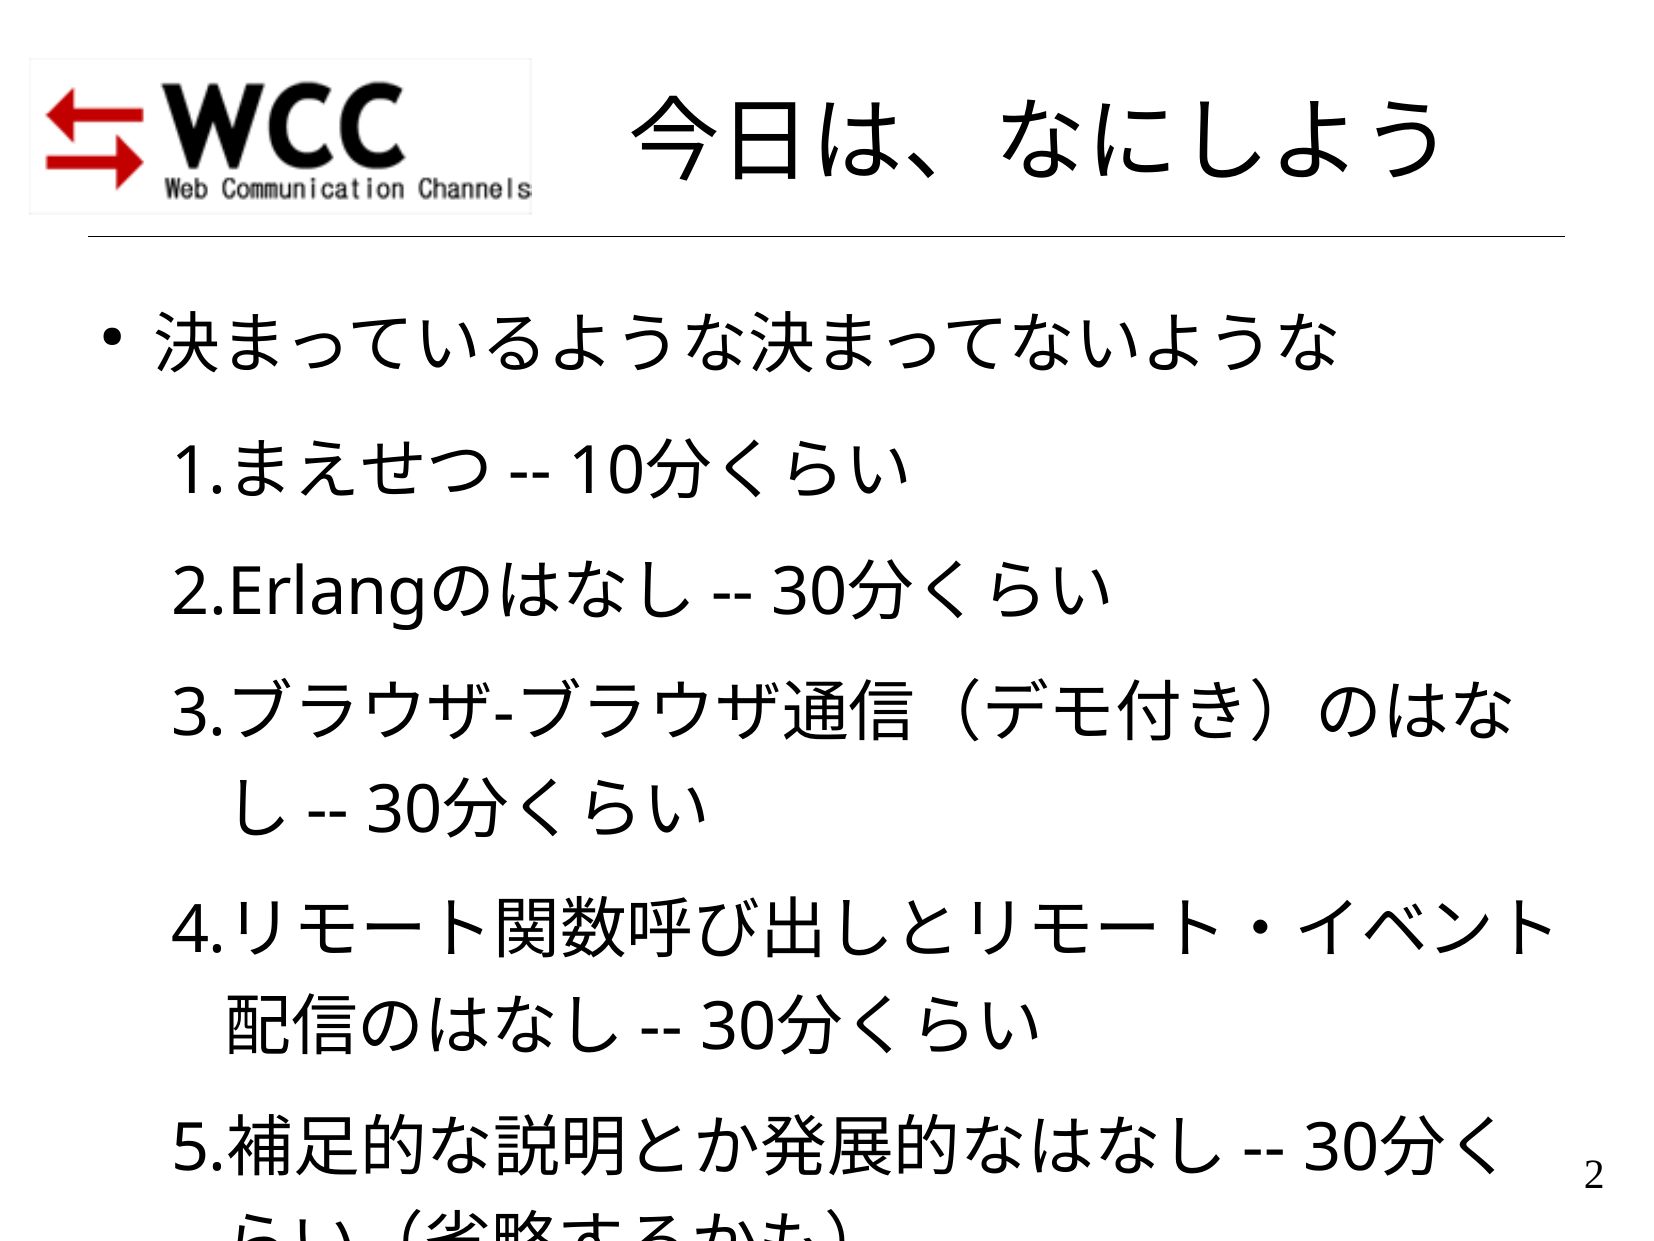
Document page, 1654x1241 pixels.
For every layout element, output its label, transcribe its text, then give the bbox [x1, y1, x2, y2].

title 今日は、なにしよう [531, 29, 1571, 237]
picture [29, 58, 531, 215]
list 決まっているような決まってないような まえせつ -- 10分くらい Erlangのはなし -- 30分くらい ブラウザ-ブラウザ通信（デモ付き）のはなし -- 30分くらい リモート関数呼び出しとリモート・イベント配信のはなし -- 30分くらい 補足的な説明とか発展的なはなし -- 30分くらい（省略するかも） 単純に足し算すると130分ですが、適宜、質疑応答・ディスカッションを入れるので150分超になるでしょう。 [82, 290, 1571, 1239]
